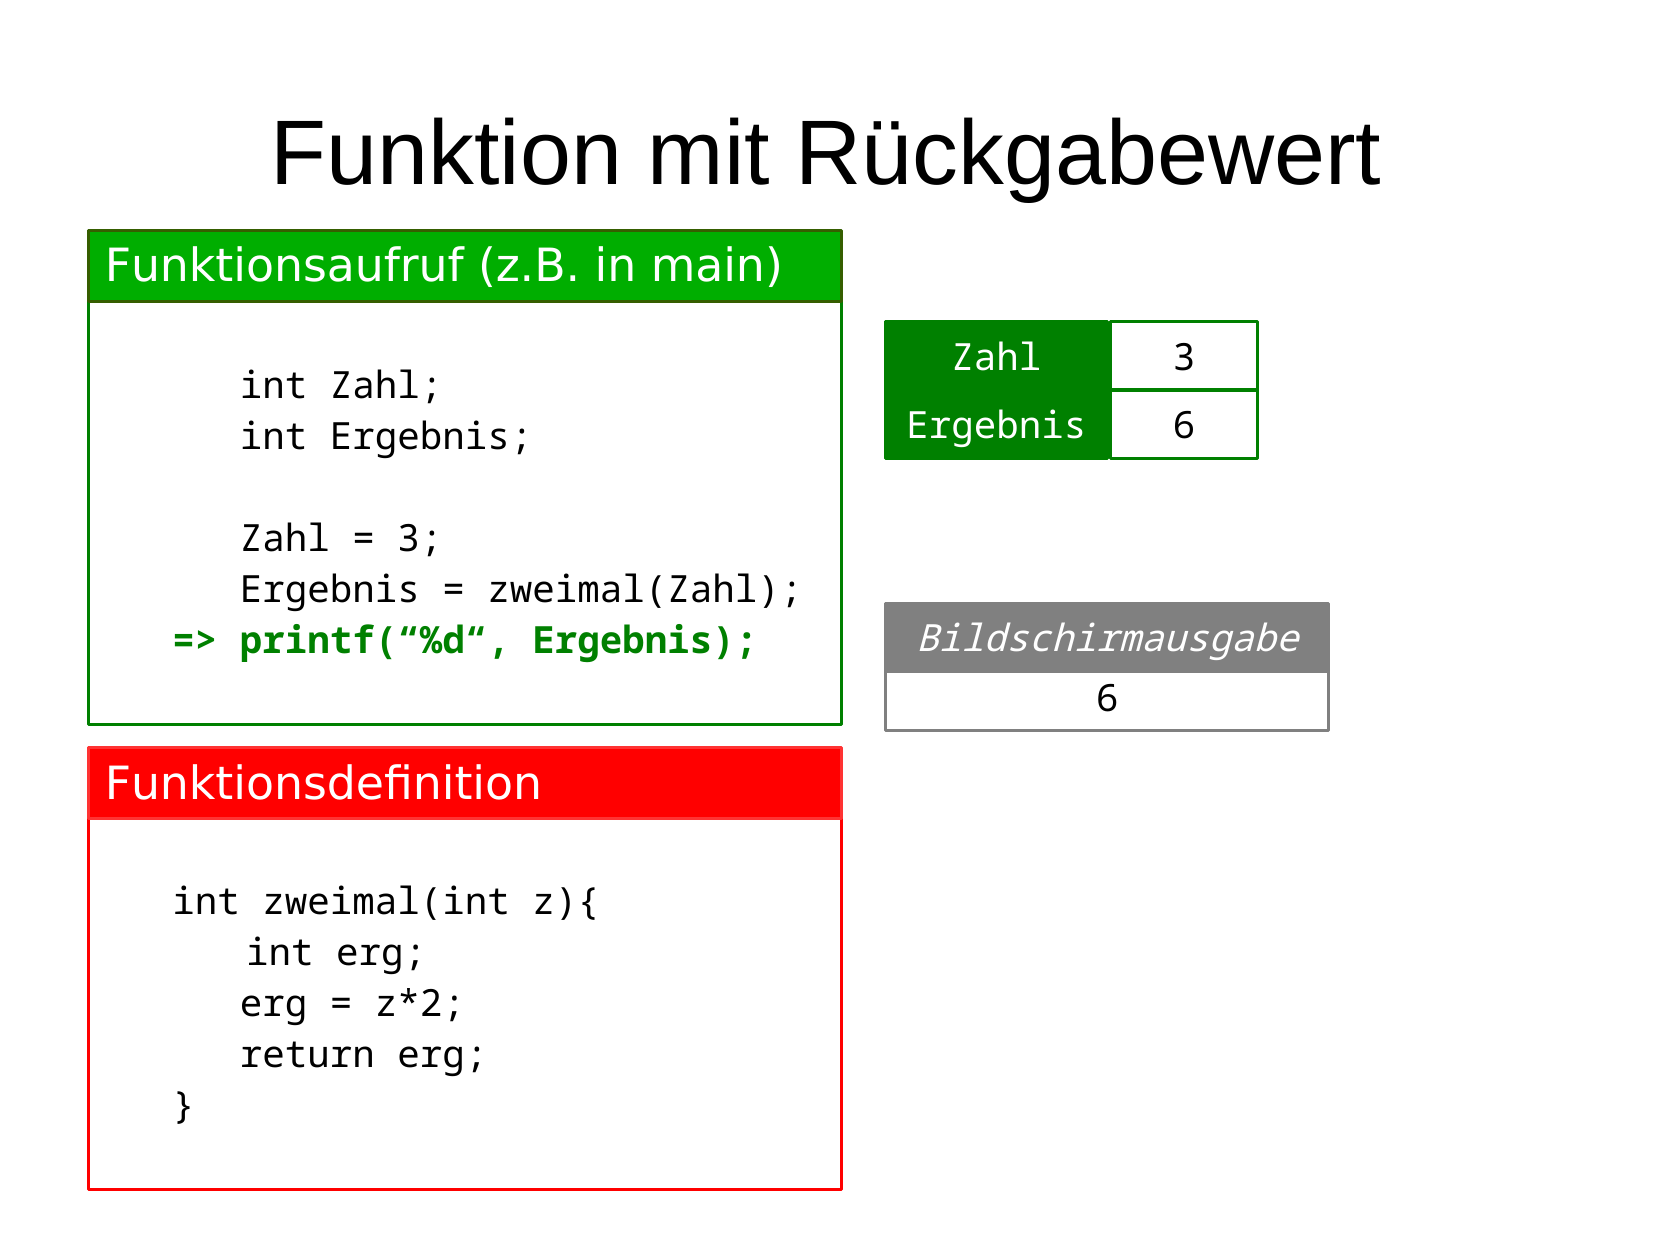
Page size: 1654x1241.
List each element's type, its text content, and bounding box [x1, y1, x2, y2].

text_box 6 [1110, 389, 1258, 452]
text_box int zweimal(int z){ int erg; erg = z*2; return erg; } [88, 820, 842, 1137]
text_box Ergebnis [885, 389, 1108, 452]
text_box Funktionsaufruf (z.B. in main) [88, 257, 842, 302]
text_box 3 [1110, 321, 1258, 384]
text_box Bildschirmausgabe [885, 603, 1329, 661]
text_box Zahl [885, 321, 1108, 384]
title Funktion mit Rückgabewert [82, 49, 1571, 257]
text_box Funktionsdefinition [88, 747, 842, 819]
text_box 6 [885, 662, 1329, 724]
text_box int Zahl; int Ergebnis; Zahl = 3; Ergebnis = zweimal(Zahl); => printf(“%d“, Ergebnis); [88, 303, 842, 665]
